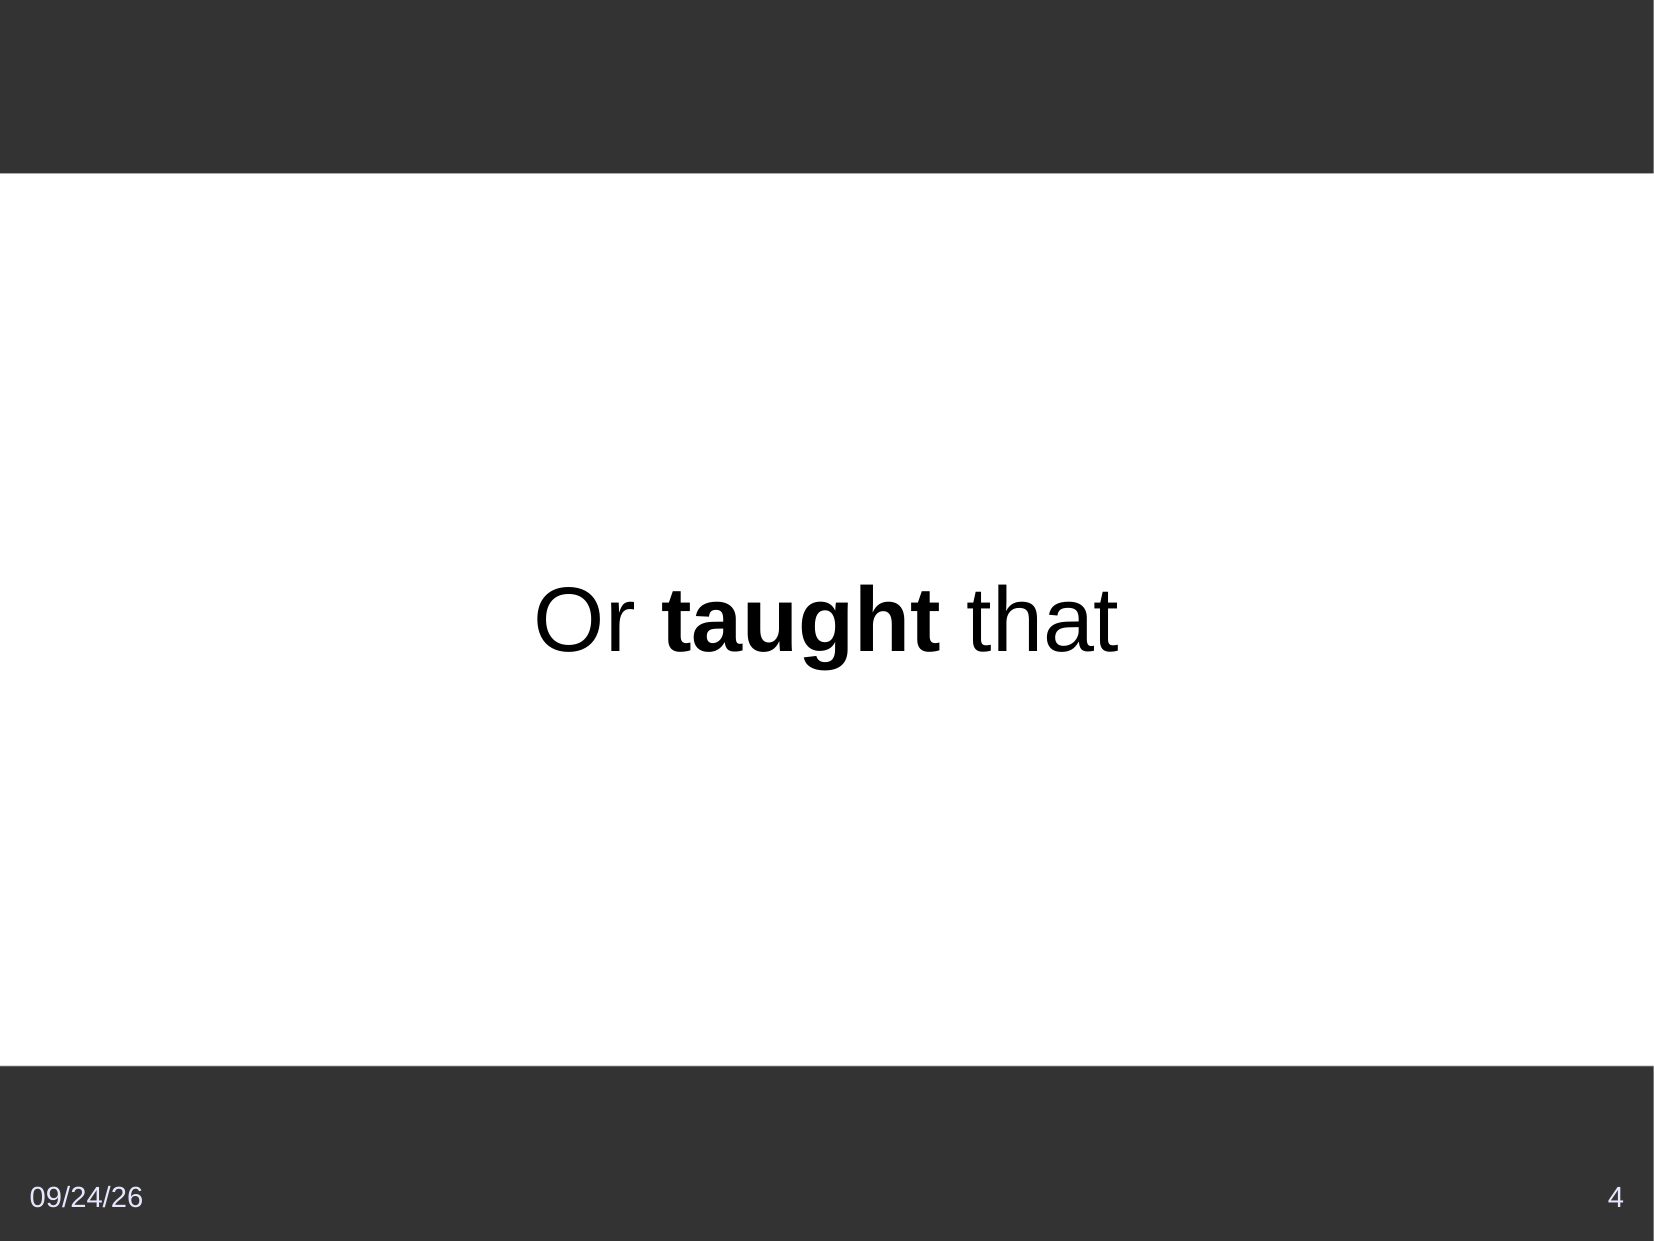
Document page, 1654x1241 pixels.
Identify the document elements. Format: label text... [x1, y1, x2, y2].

picture [0, 0, 1654, 1241]
subtitle Or taught that [29, 214, 1625, 1027]
